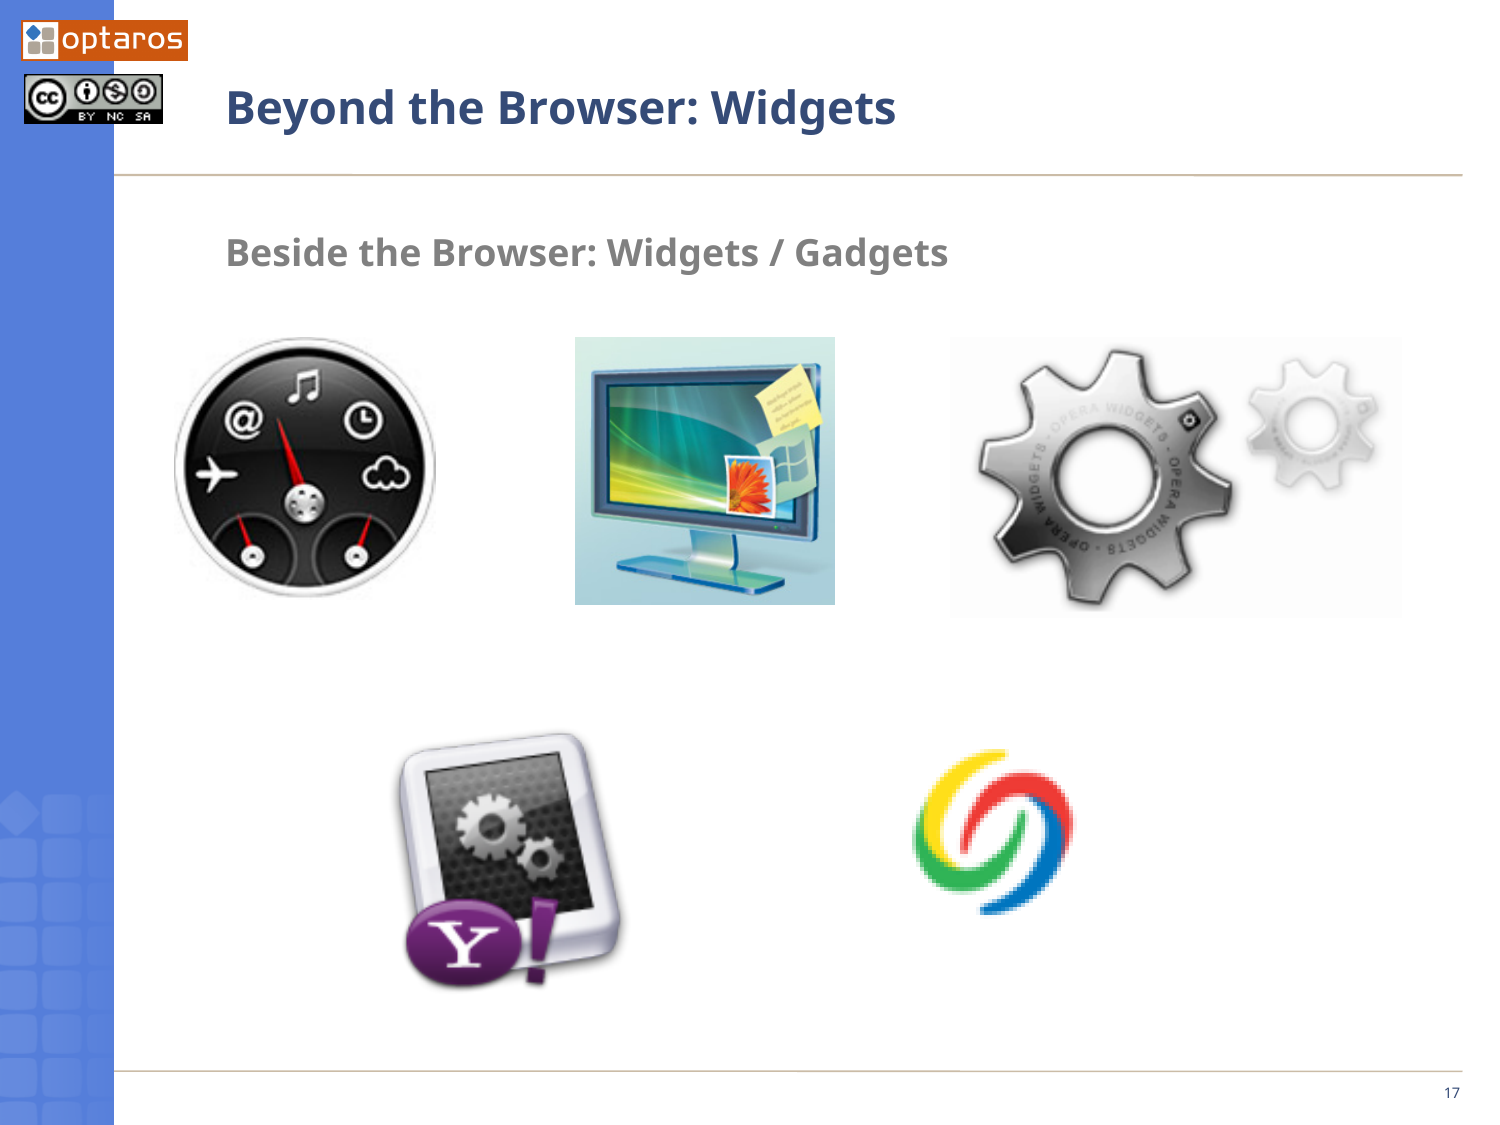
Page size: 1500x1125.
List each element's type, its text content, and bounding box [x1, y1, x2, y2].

picture [0, 0, 188, 1125]
list Beside the Browser: Widgets / Gadgets [224, 224, 1463, 998]
picture [174, 337, 436, 601]
picture [575, 337, 835, 605]
picture [950, 337, 1402, 618]
picture [375, 724, 648, 998]
title Beyond the Browser: Widgets [224, 44, 1463, 168]
picture [900, 737, 1094, 932]
